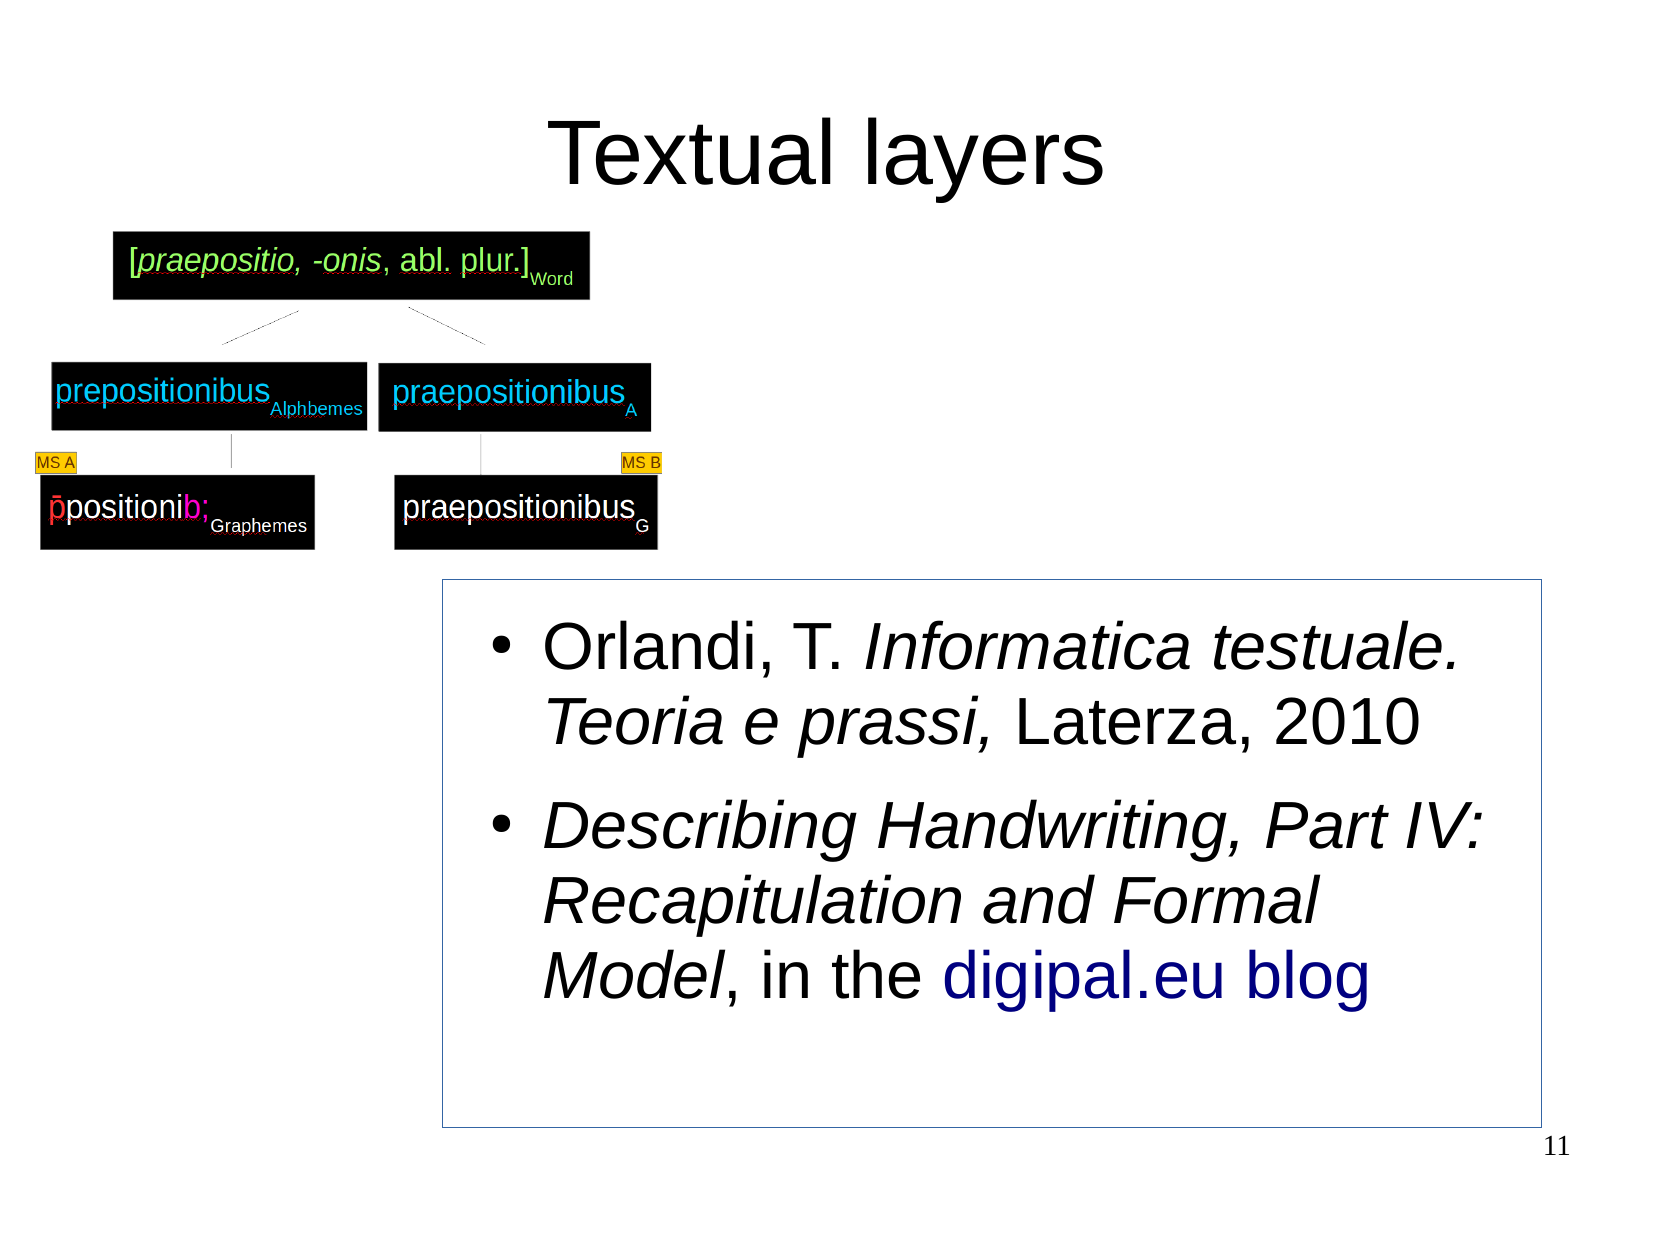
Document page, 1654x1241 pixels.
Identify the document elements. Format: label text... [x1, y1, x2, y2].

picture [35, 231, 662, 550]
title Textual layers [82, 49, 1571, 257]
list Orlandi, T. Informatica testuale. Teoria e prassi, Laterza, 2010 Describing Handwriting, Part IV: Recapitulation and Formal Model, in the digipal.eu blog [442, 579, 1542, 1128]
